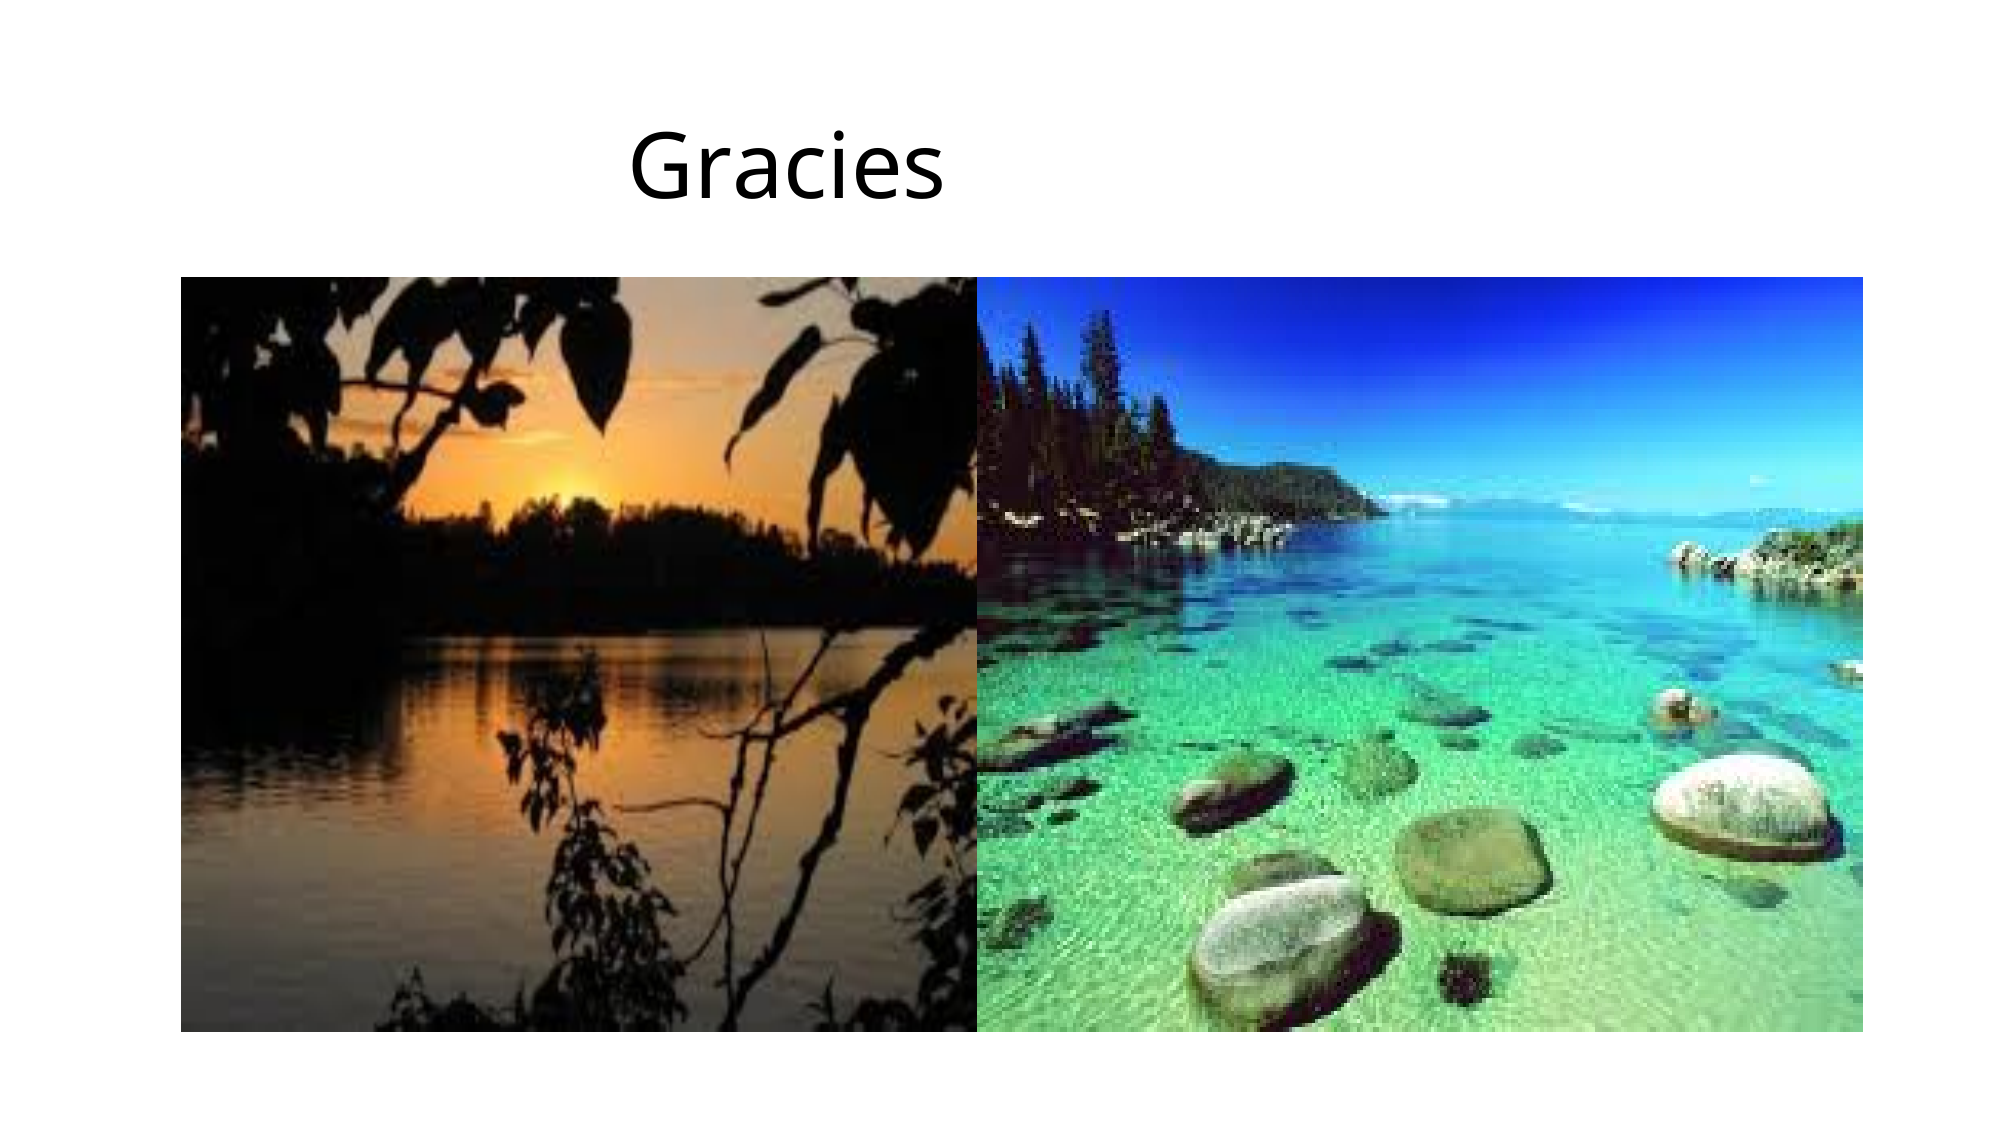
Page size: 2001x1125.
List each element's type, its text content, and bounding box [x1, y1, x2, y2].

picture [977, 277, 1863, 1032]
title Gracies [137, 59, 1863, 278]
text_box [181, 277, 977, 1032]
